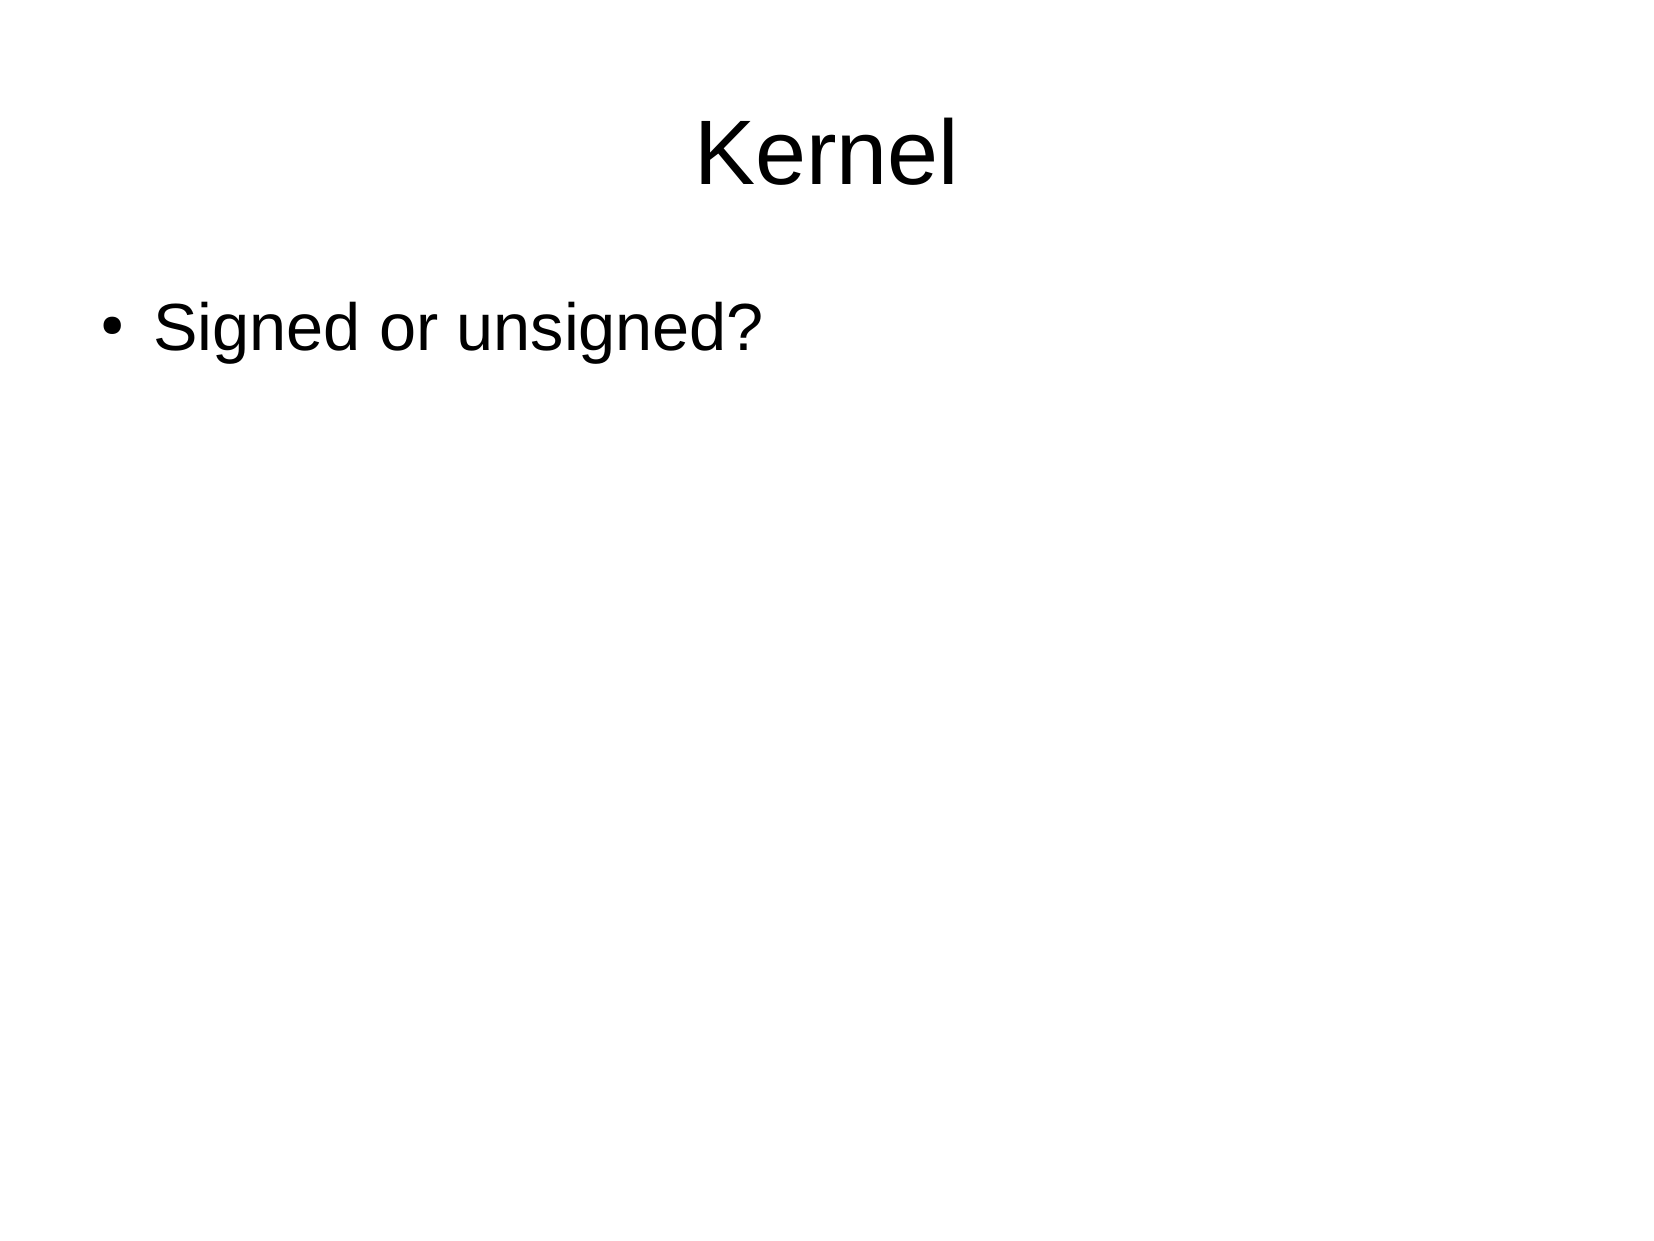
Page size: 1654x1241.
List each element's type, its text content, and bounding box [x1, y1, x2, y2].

list Signed or unsigned? [82, 290, 1571, 1010]
title Kernel [82, 49, 1571, 257]
